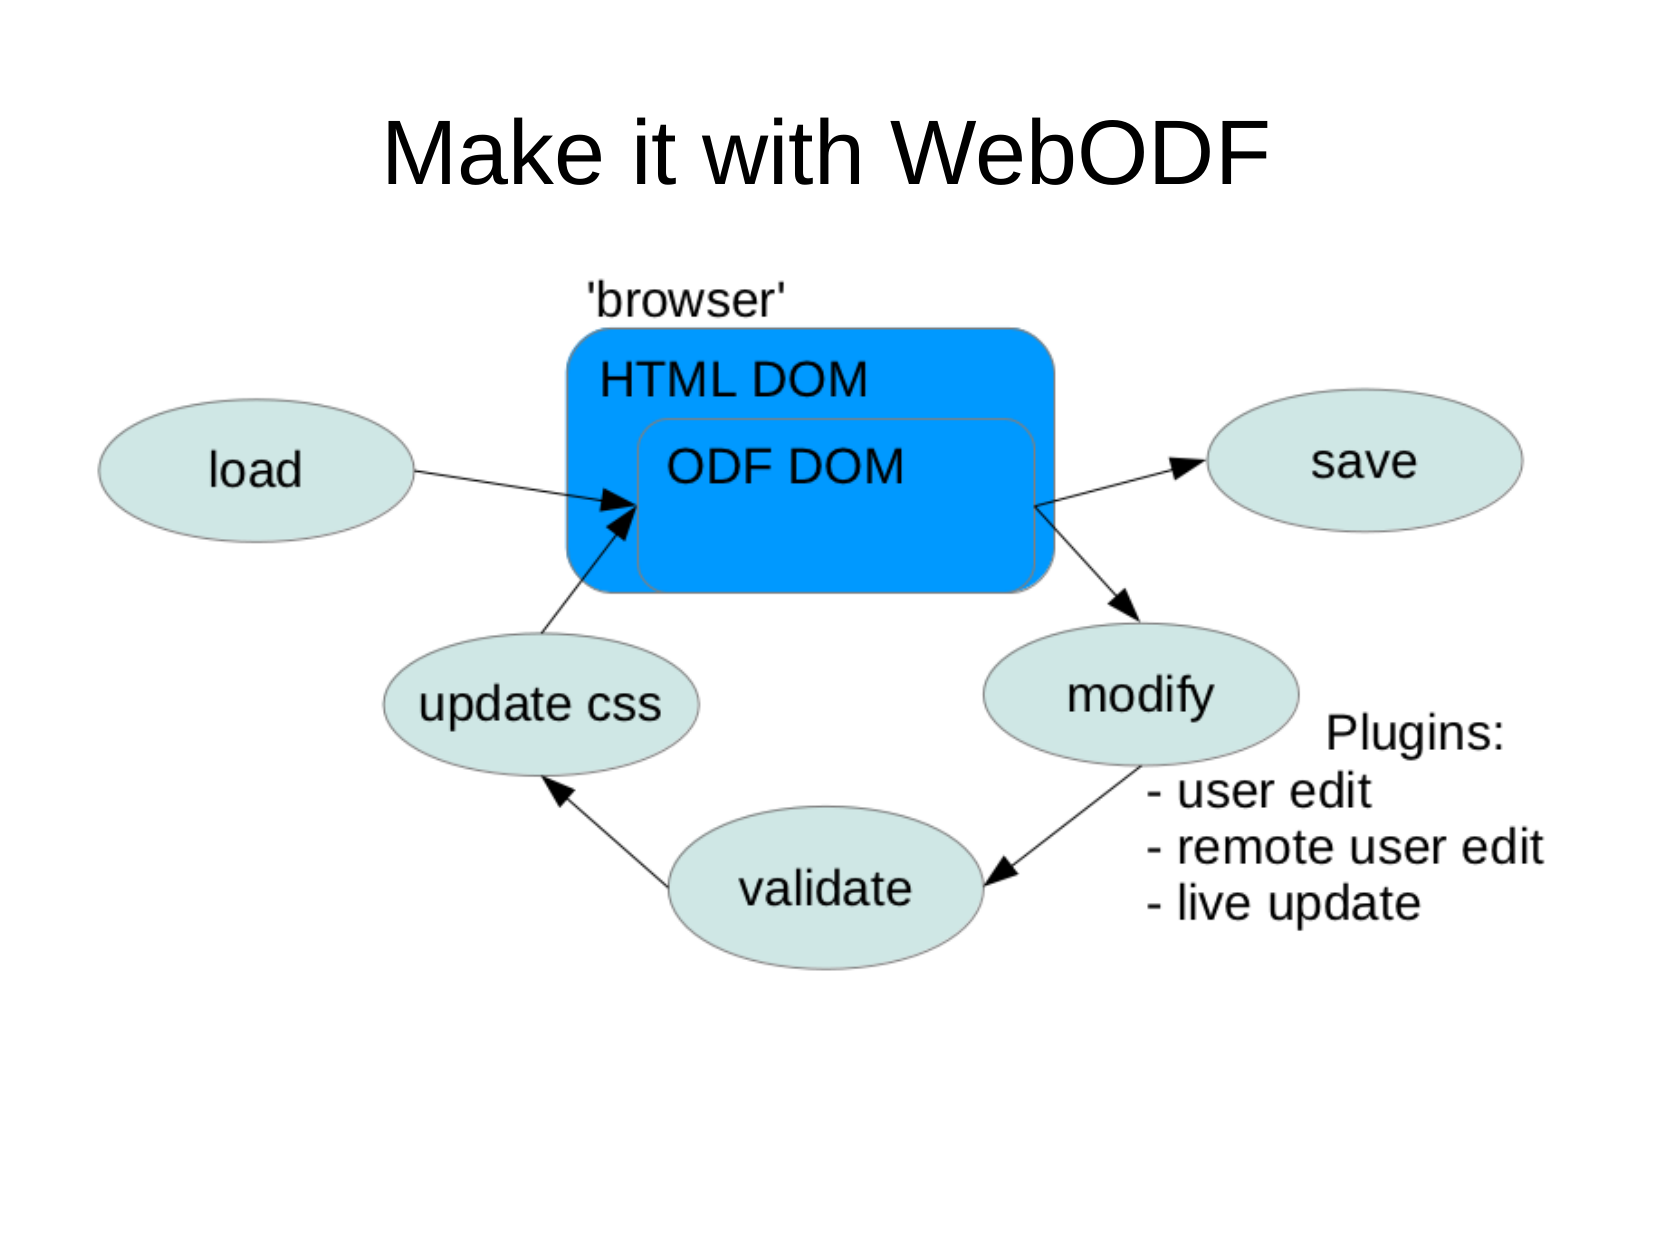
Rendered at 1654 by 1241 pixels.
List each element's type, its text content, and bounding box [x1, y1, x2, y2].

title Make it with WebODF [82, 49, 1571, 257]
picture [87, 270, 1588, 989]
